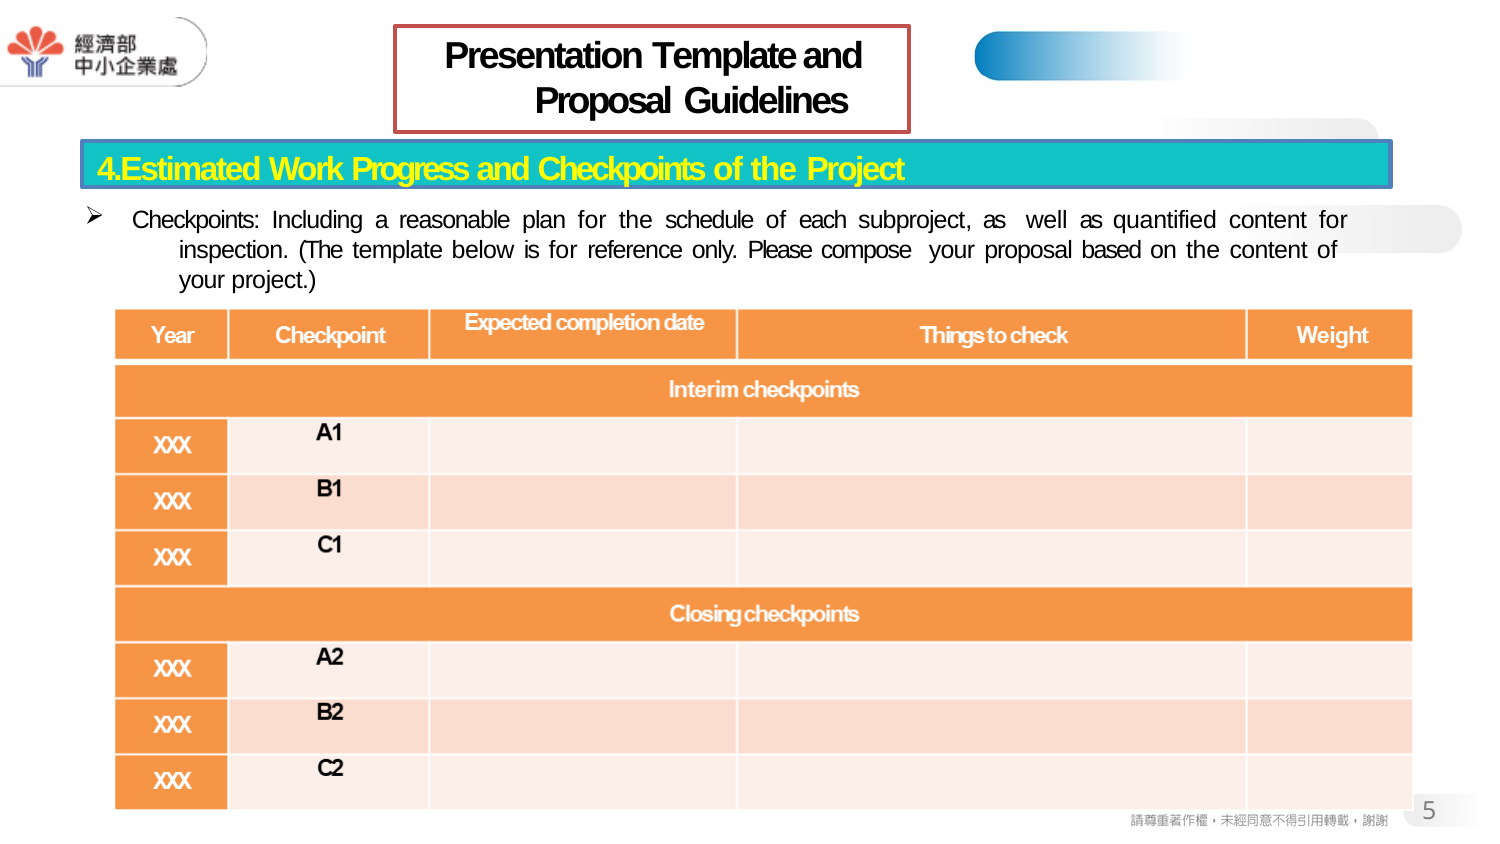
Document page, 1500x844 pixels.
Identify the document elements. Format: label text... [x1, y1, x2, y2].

text_box Checkpoints: Including a reasonable plan for the schedule of each subproject, as well as quantified content for inspection. (The template below is for reference only. Please compose your proposal based on the content of your project.) [80, 201, 1349, 264]
text_box 5 [1417, 790, 1454, 828]
picture [114, 301, 1414, 812]
text_box 4.Estimated Work Progress and Checkpoints of the Project [82, 141, 1391, 188]
title Presentation Template and Proposal Guidelines [395, 25, 910, 132]
